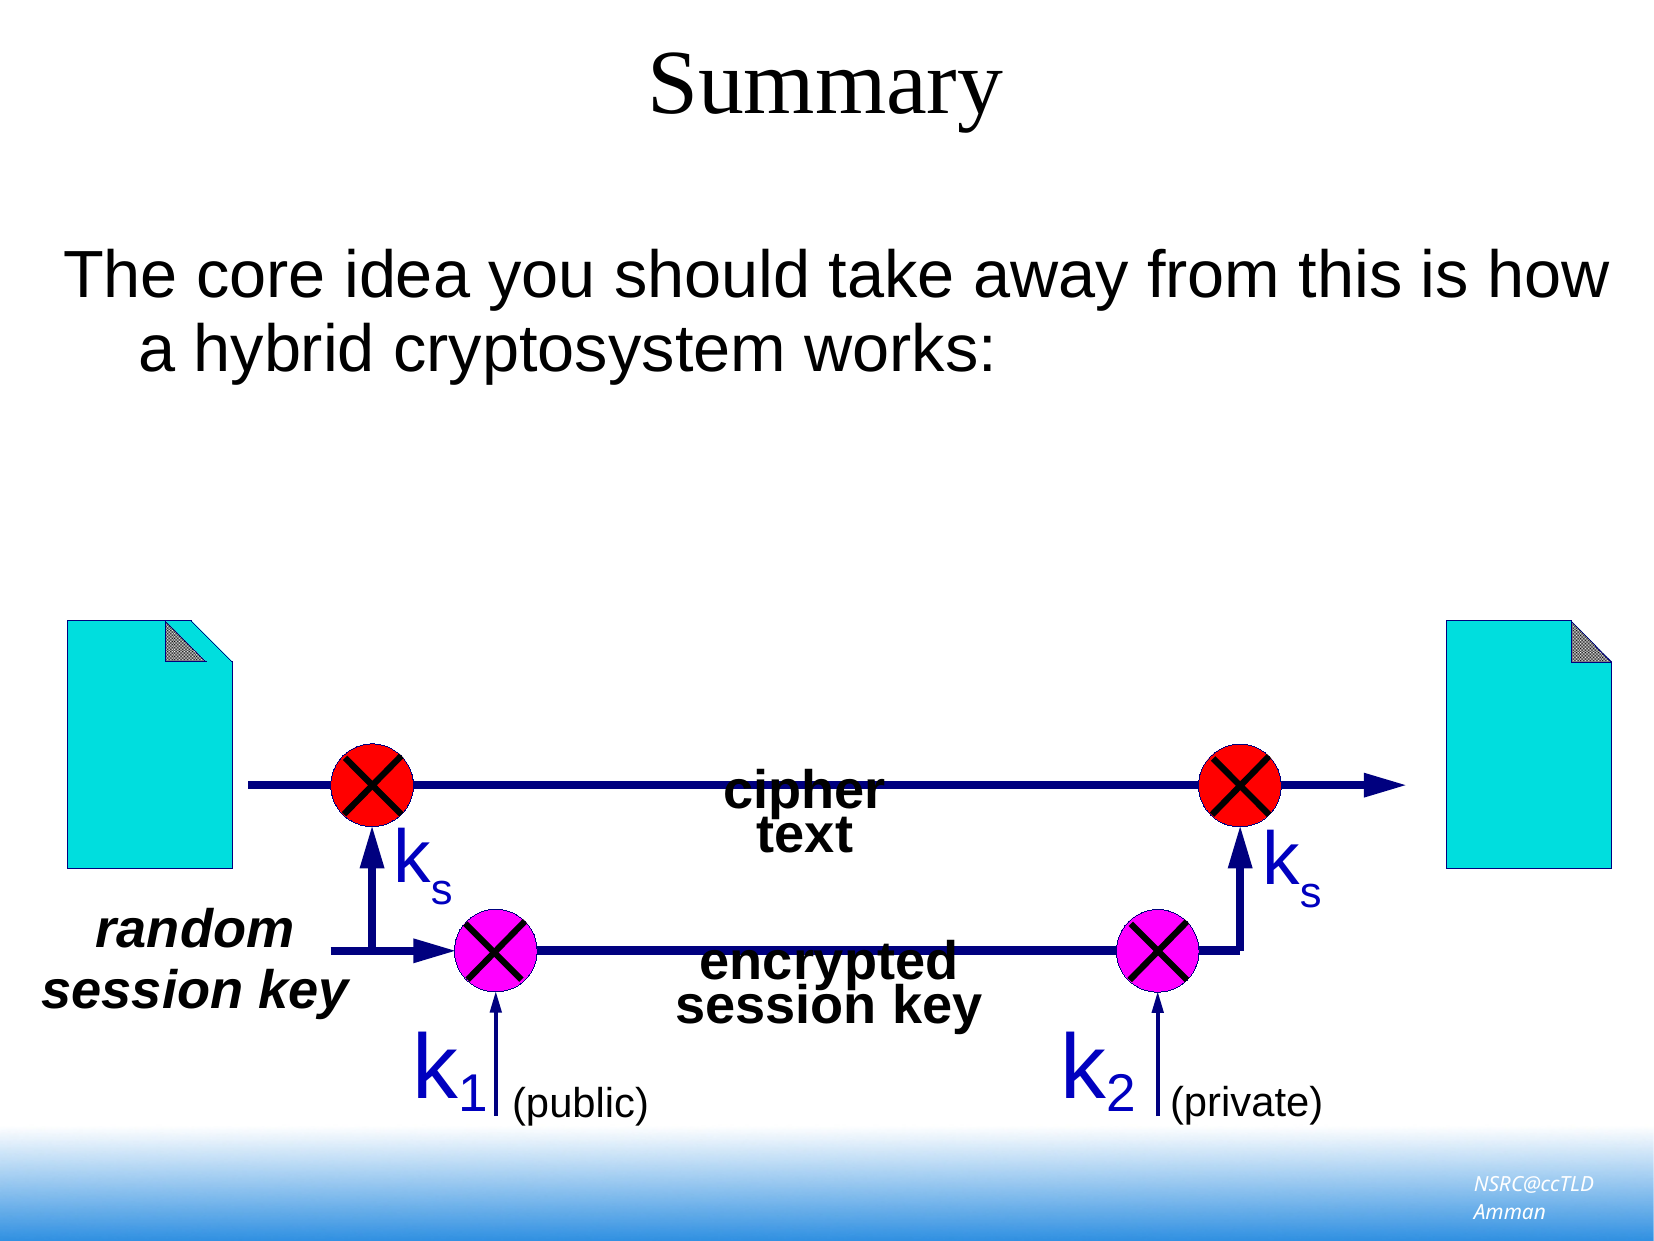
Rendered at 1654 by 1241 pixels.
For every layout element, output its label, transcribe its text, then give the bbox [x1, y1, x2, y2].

text_box [465, 909, 522, 947]
text_box [469, 924, 538, 992]
text_box [1446, 620, 1612, 869]
picture [0, 1124, 1654, 1241]
text_box encrypted session key [675, 944, 984, 1033]
text_box (public) [512, 1079, 650, 1127]
text_box cipher text [723, 773, 887, 861]
title Summary [393, 31, 1258, 148]
text_box k2 [1060, 1015, 1137, 1124]
text_box random session key [41, 898, 350, 1021]
text_box k1 [412, 1015, 488, 1124]
text_box [1116, 909, 1185, 993]
text_box [454, 925, 489, 982]
text_box ks [393, 814, 453, 915]
text_box [1164, 924, 1200, 977]
text_box ks [1262, 816, 1322, 917]
text_box [1246, 759, 1282, 812]
list The core idea you should take away from this is how a hybrid cryptosystem works: [63, 236, 1614, 574]
text_box [1198, 744, 1266, 827]
text_box [330, 743, 399, 827]
text_box (private) [1170, 1079, 1324, 1126]
text_box [378, 758, 414, 812]
text_box [67, 620, 233, 869]
